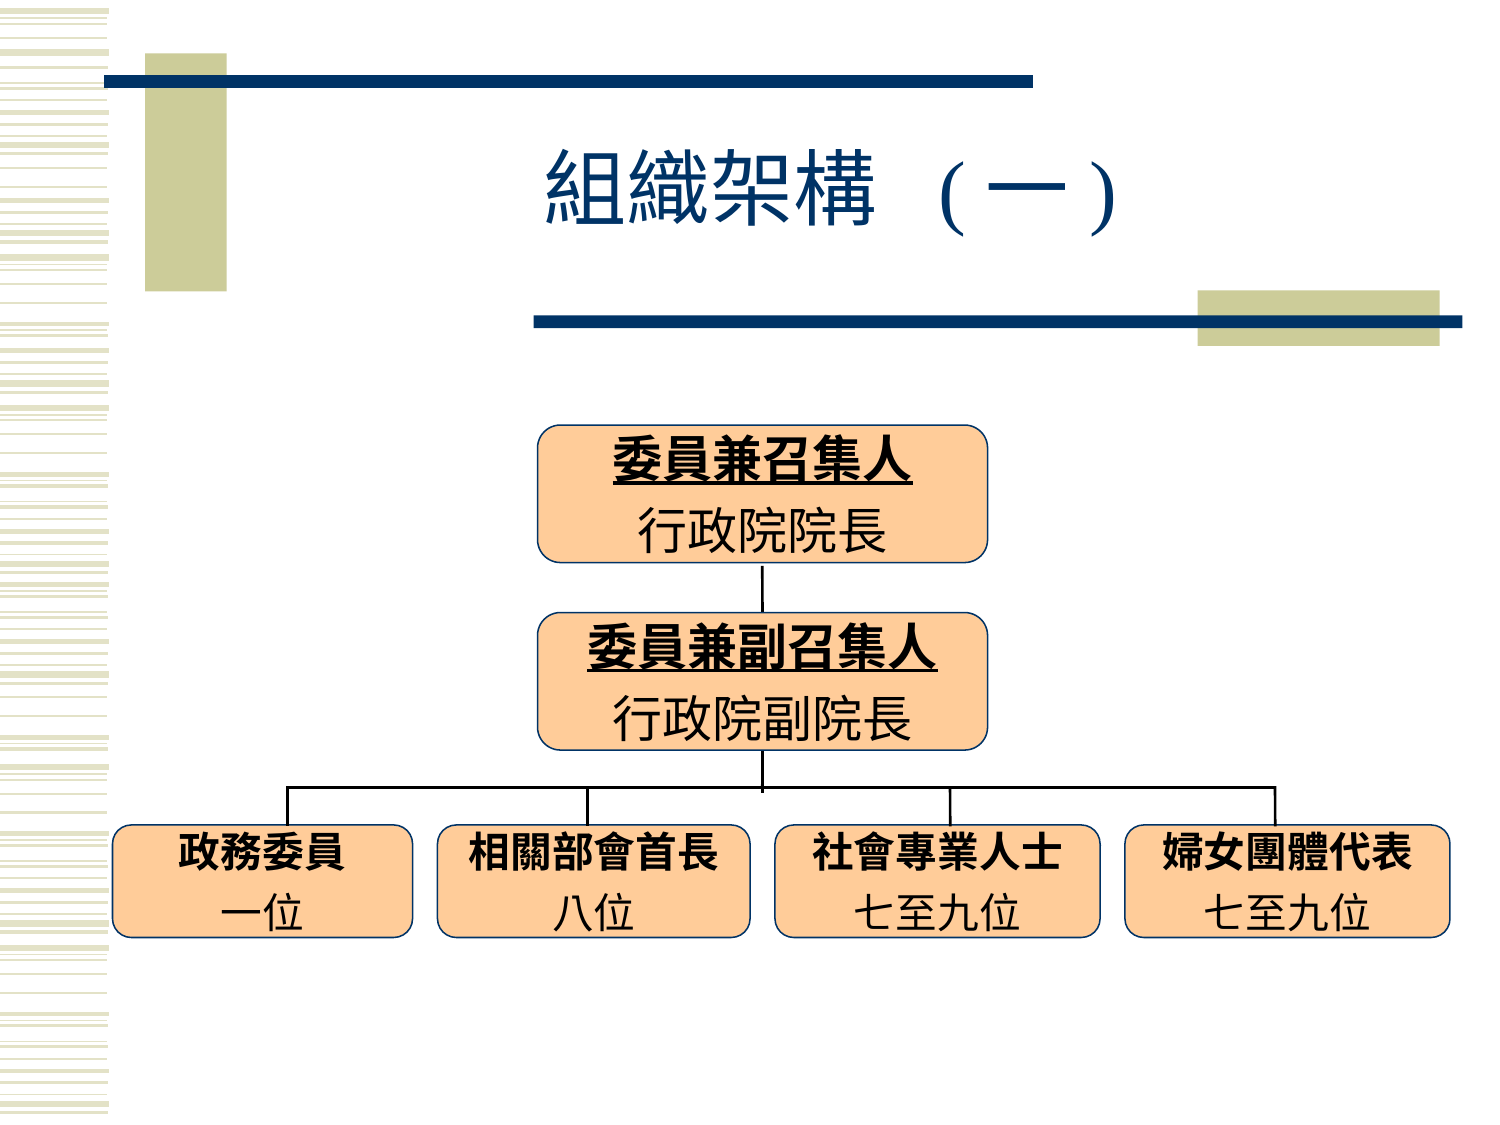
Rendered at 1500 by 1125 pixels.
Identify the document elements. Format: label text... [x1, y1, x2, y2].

text_box 社會專業人士 七至九位 [774, 824, 1101, 938]
text_box 委員兼副召集人 行政院副院長 [537, 612, 988, 751]
text_box 政務委員 一位 [112, 824, 413, 938]
text_box 委員兼召集人 行政院院長 [537, 425, 988, 563]
text_box 婦女團體代表 七至九位 [1124, 824, 1450, 938]
text_box 相關部會首長 八位 [437, 824, 751, 938]
title 組織架構 (一) [225, 99, 1436, 288]
